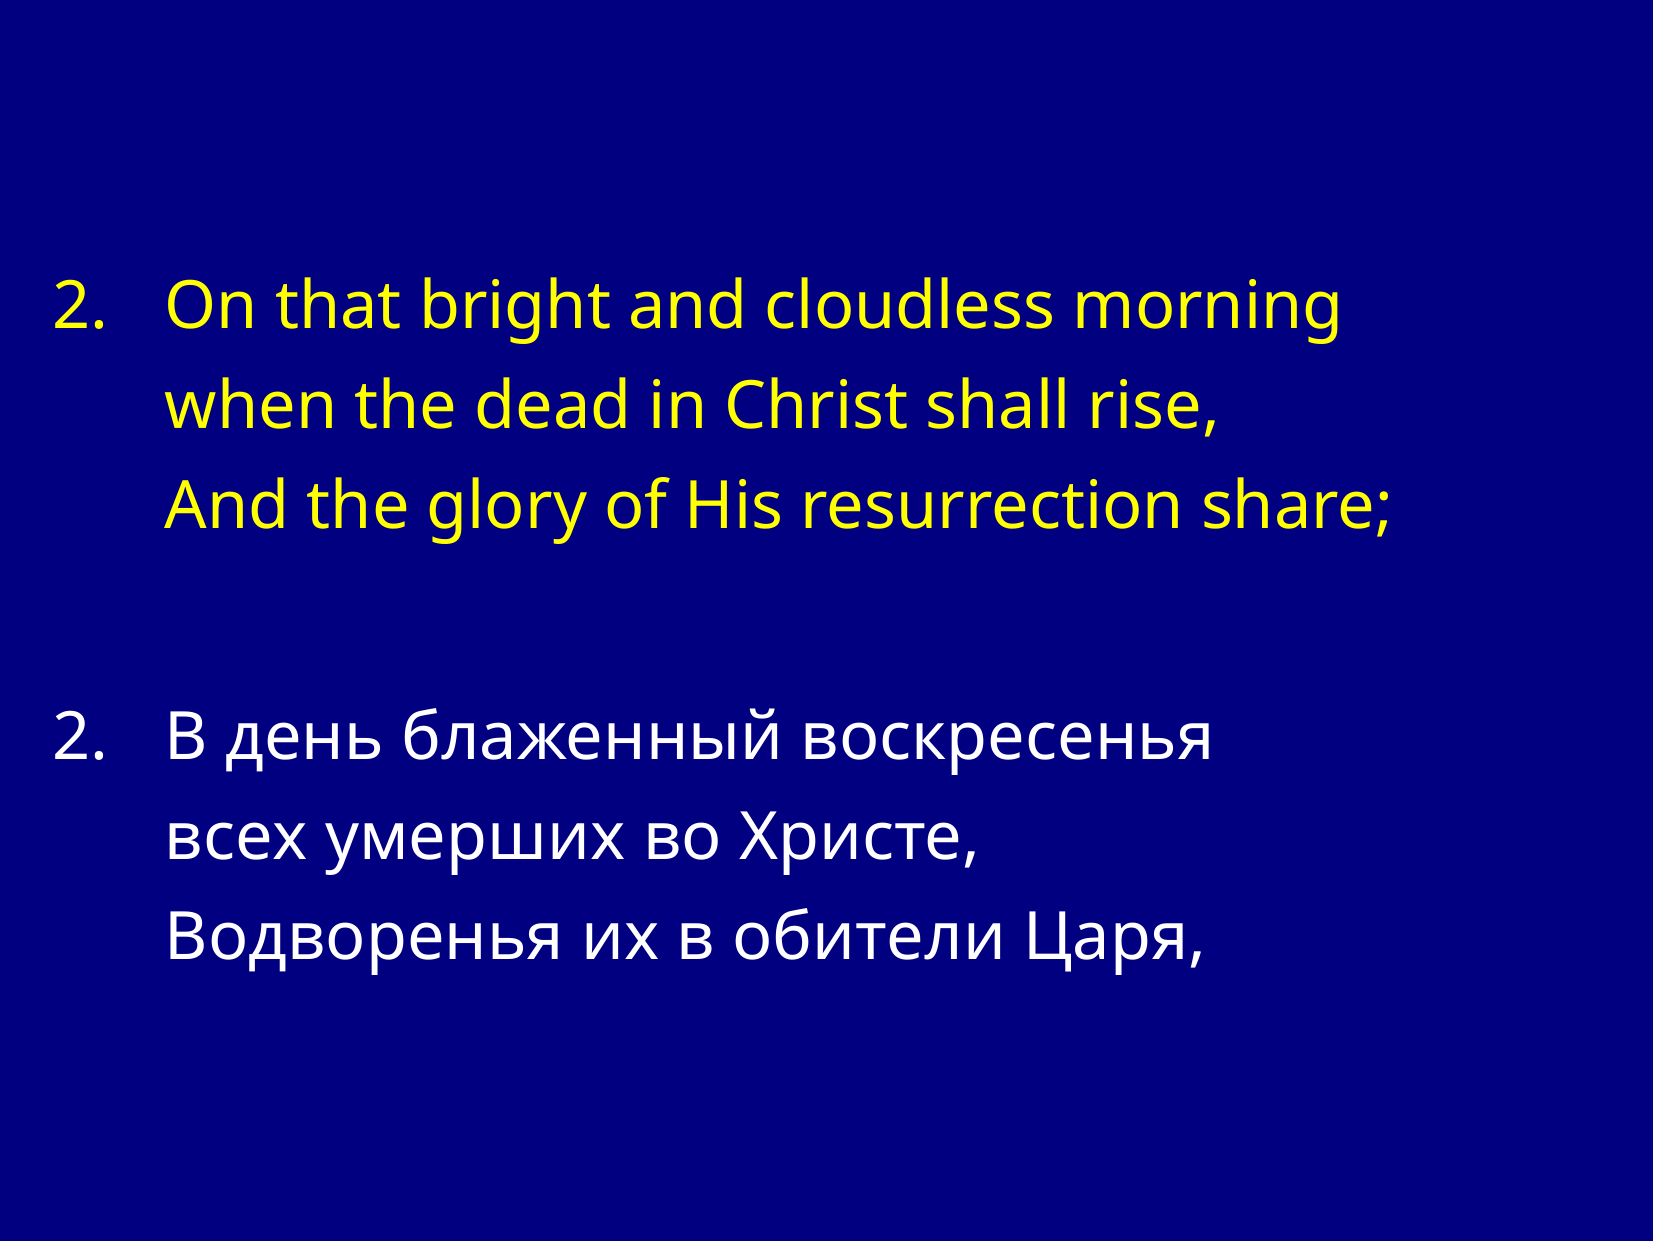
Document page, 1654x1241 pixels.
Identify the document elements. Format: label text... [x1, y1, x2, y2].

text_box 2. В день блаженный воскресенья всех умерших во Христе, Водворенья их в обители Царя, [37, 581, 1538, 1163]
text_box 2. On that bright and cloudless morning when the dead in Christ shall rise, And the glory of His resurrection share; [37, 150, 1651, 638]
